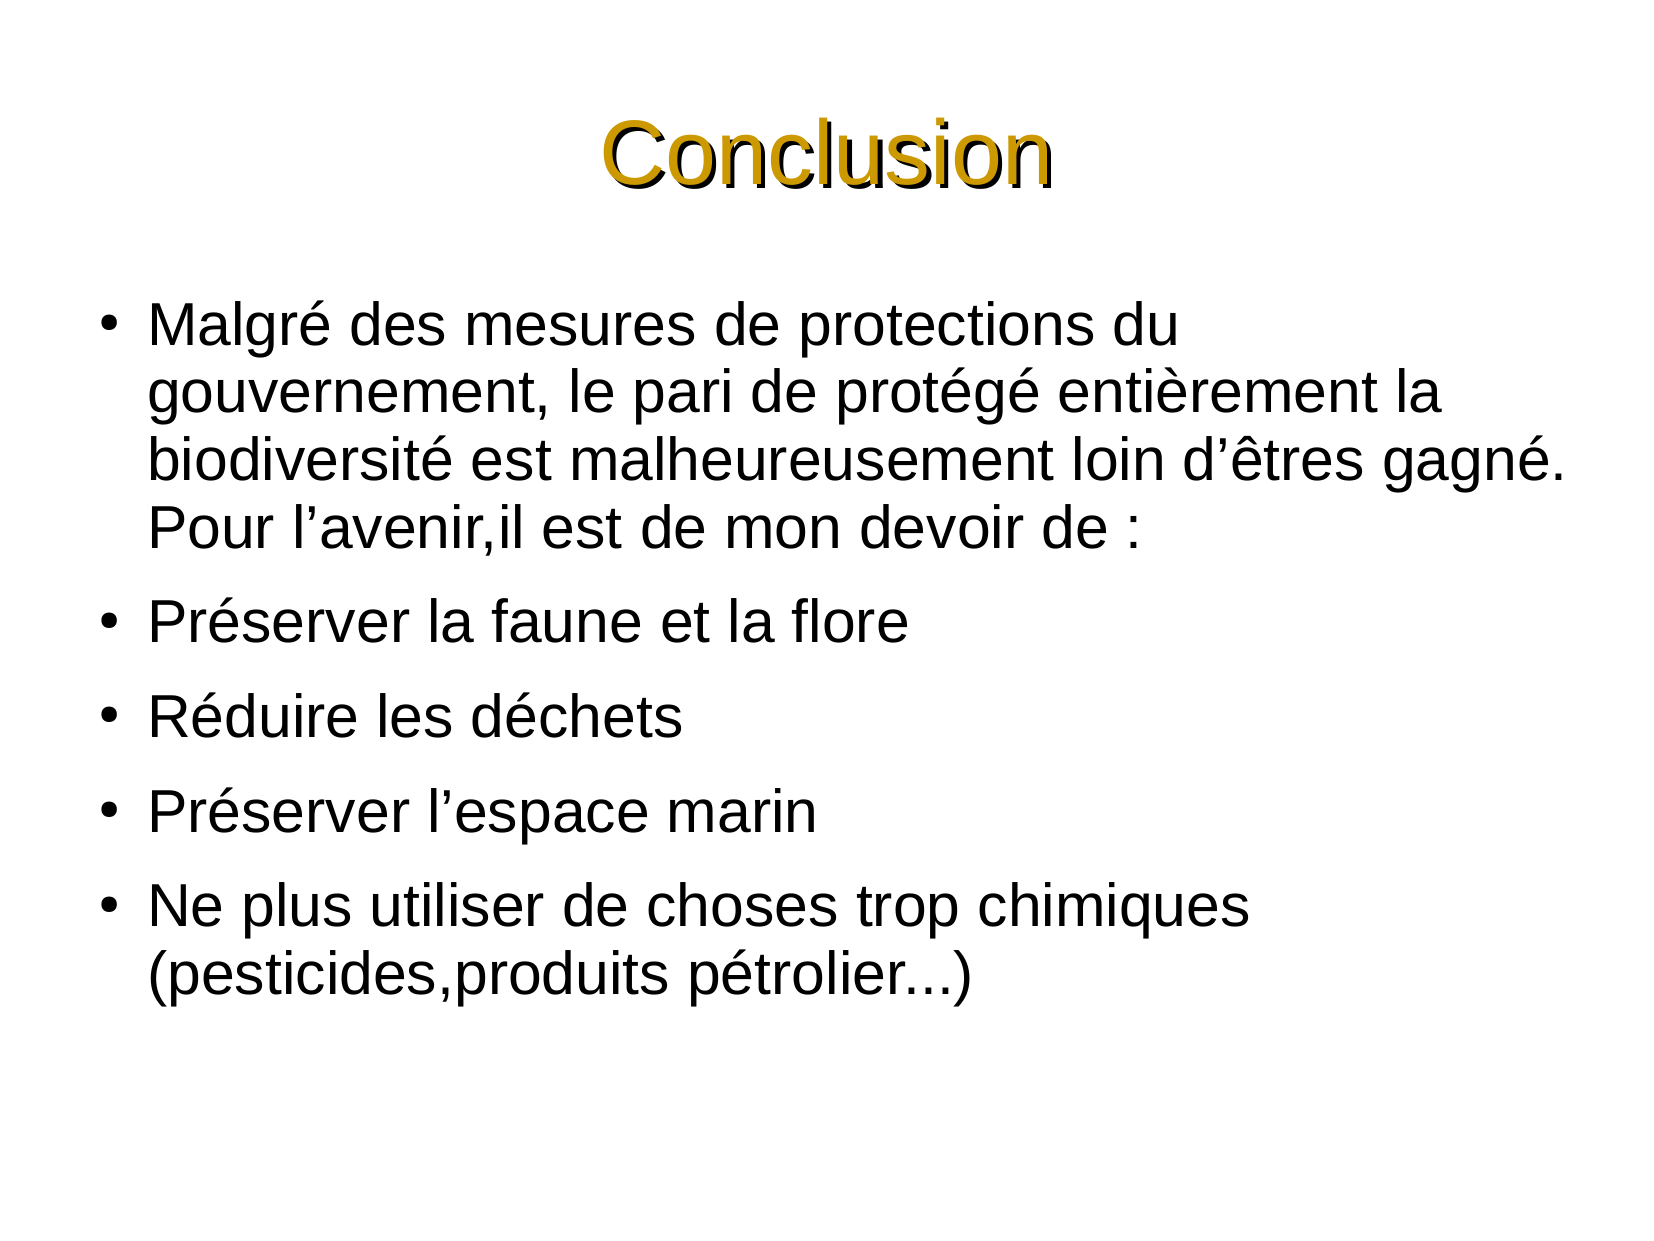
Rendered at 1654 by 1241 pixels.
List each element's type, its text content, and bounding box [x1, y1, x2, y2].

title Conclusion [82, 49, 1571, 257]
list Malgré des mesures de protections du gouvernement, le pari de protégé entièrement la biodiversité est malheureusement loin d’êtres gagné. Pour l’avenir,il est de mon devoir de : Préserver la faune et la flore Réduire les déchets Préserver l’espace marin Ne plus utiliser de choses trop chimiques (pesticides,produits pétrolier...) [82, 290, 1571, 1010]
